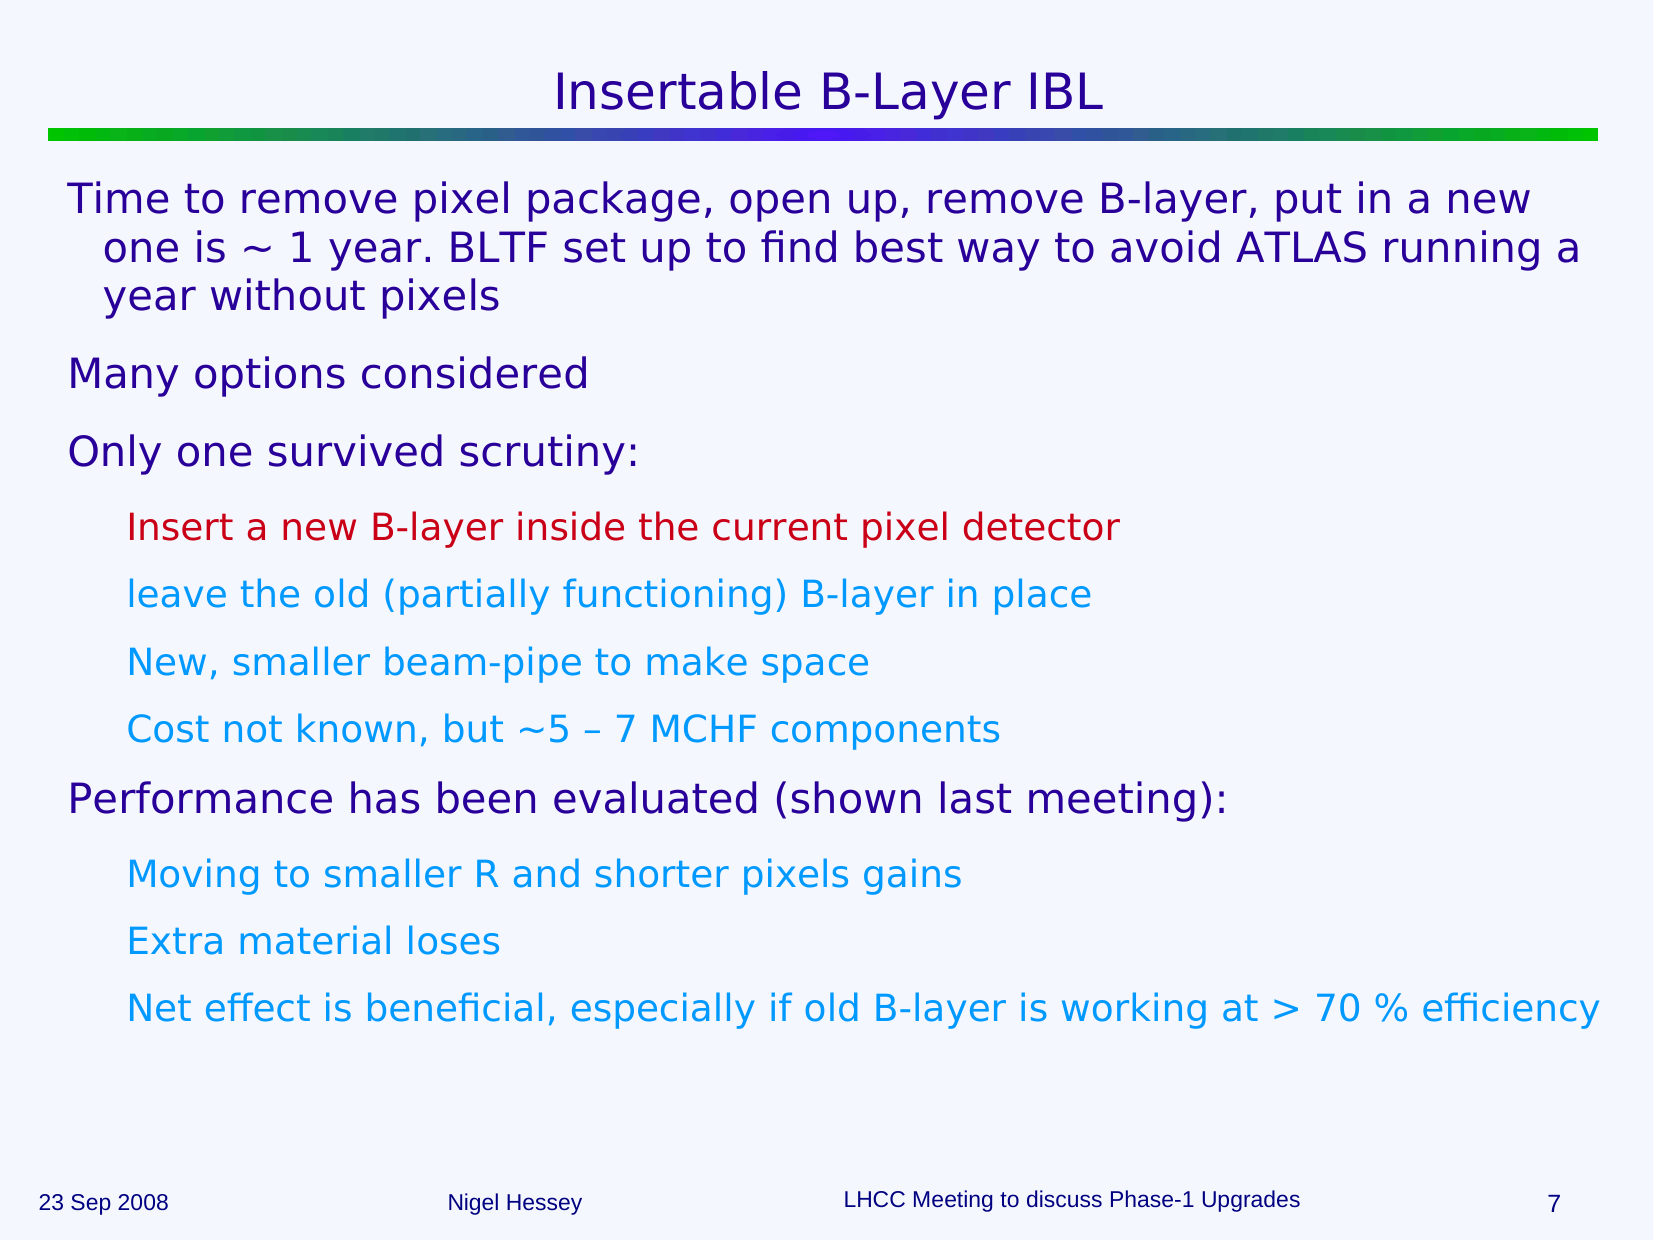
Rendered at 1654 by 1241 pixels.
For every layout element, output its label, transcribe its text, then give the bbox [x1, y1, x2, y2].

title Insertable B-Layer IBL [95, 37, 1563, 146]
list Time to remove pixel package, open up, remove B-layer, put in a new one is ~ 1 year. BLTF set up to find best way to avoid ATLAS running a year without pixels Many options considered Only one survived scrutiny: Insert a new B-layer inside the current pixel detector leave the old (partially functioning) B-layer in place New, smaller beam-pipe to make space Cost not known, but ~5 – 7 MCHF components Performance has been evaluated (shown last meeting): Moving to smaller R and shorter pixels gains Extra material loses Net effect is beneficial, especially if old B-layer is working at > 70 % efficiency [49, 174, 1614, 1127]
picture [1563, 128, 1598, 141]
picture [48, 128, 95, 141]
